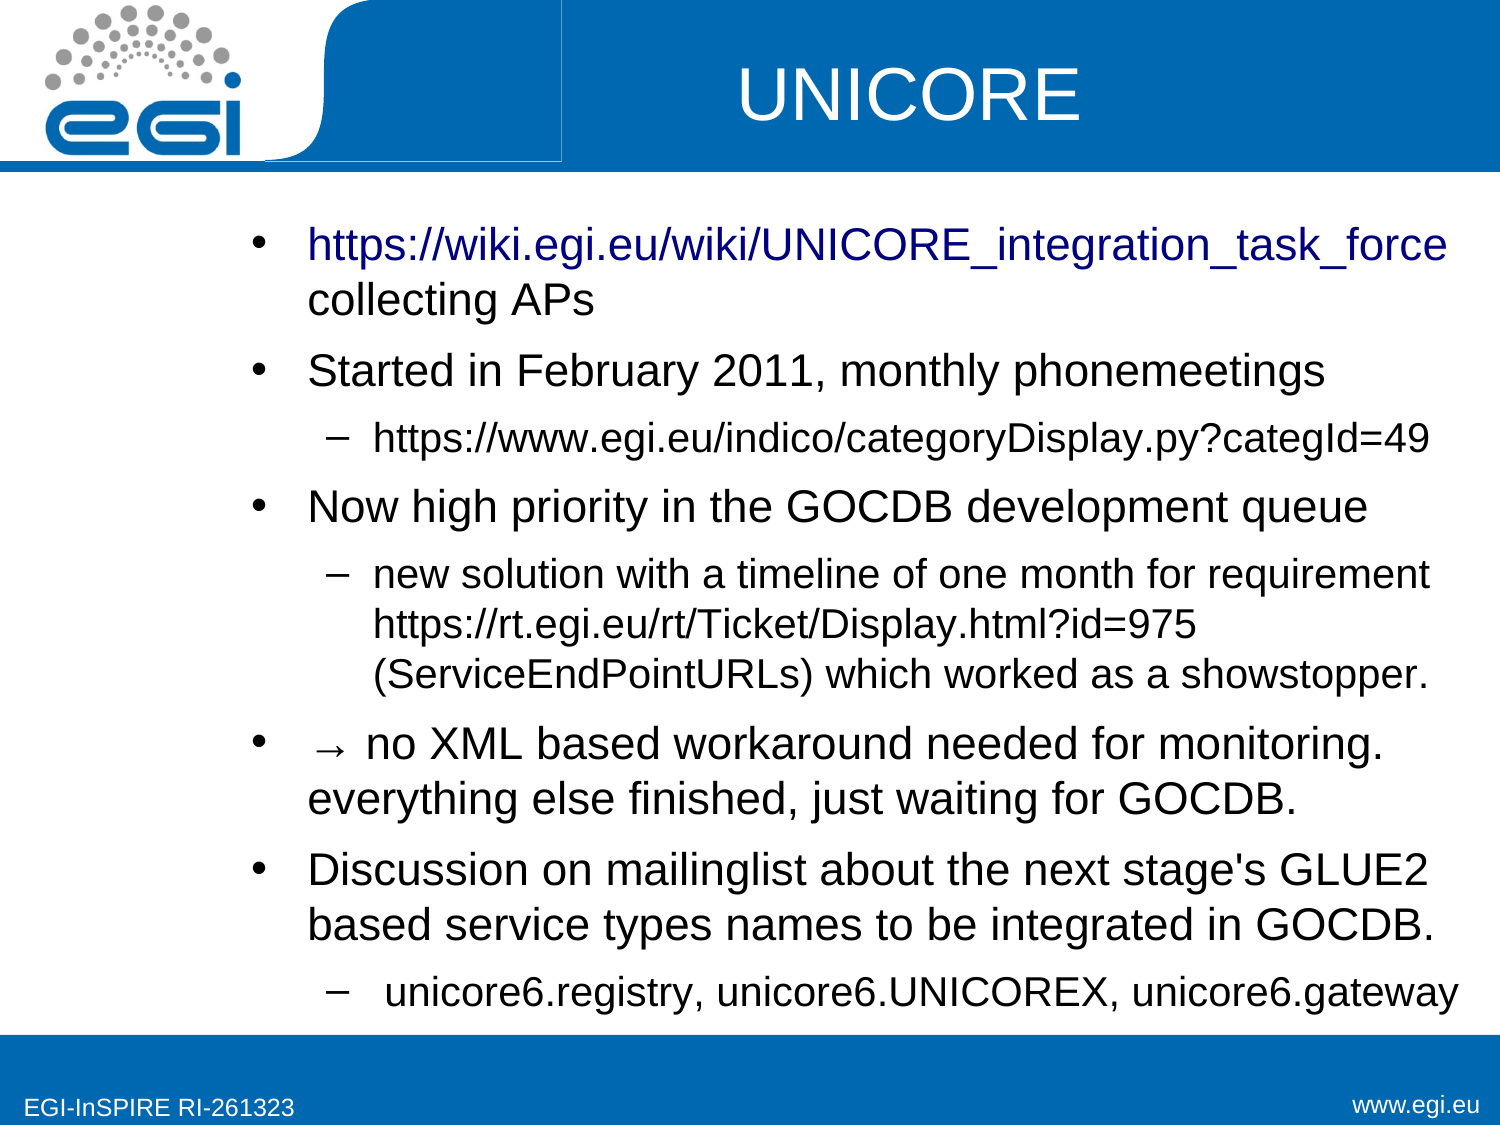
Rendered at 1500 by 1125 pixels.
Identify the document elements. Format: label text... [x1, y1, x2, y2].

list https://wiki.egi.eu/wiki/UNICORE_integration_task_forcecollecting APs Started in February 2011, monthly phonemeetings https://www.egi.eu/indico/categoryDisplay.py?categId=49 Now high priority in the GOCDB development queue new solution with a timeline of one month for requirement https://rt.egi.eu/rt/Ticket/Display.html?id=975 (ServiceEndPointURLs) which worked as a showstopper. → no XML based workaround needed for monitoring. everything else finished, just waiting for GOCDB. Discussion on mailinglist about the next stage's GLUE2 based service types names to be integrated in GOCDB. unicore6.registry, unicore6.UNICOREX, unicore6.gateway [236, 206, 1477, 1036]
picture [0, 0, 265, 161]
title UNICORE [348, 0, 1471, 206]
